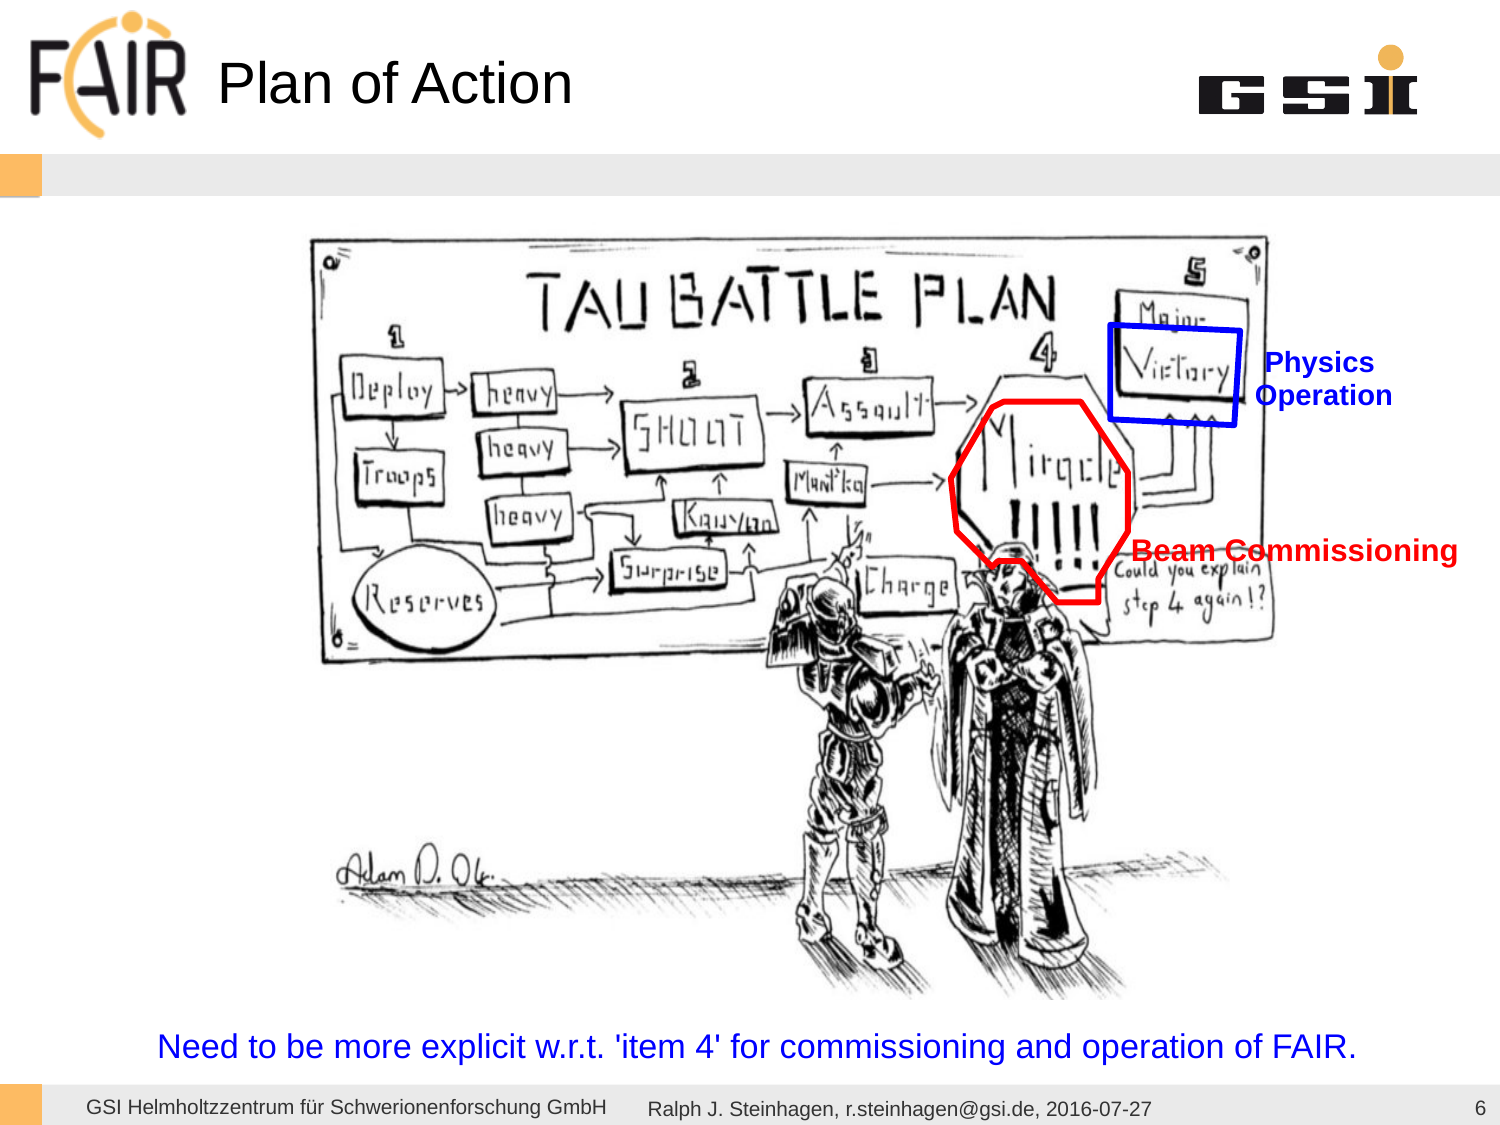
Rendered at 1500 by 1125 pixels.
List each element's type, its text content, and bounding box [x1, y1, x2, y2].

text_box Physics Operation [1240, 338, 1408, 420]
picture [1197, 42, 1419, 117]
picture [187, 204, 1313, 1000]
picture [1114, 328, 1236, 422]
picture [30, 9, 187, 141]
text_box Need to be more explicit w.r.t. 'item 4' for commissioning and operation of FAIR. [142, 1020, 1372, 1074]
text_box Beam Commissioning [1116, 525, 1475, 576]
picture [954, 405, 1124, 599]
title Plan of Action [217, 20, 1180, 147]
